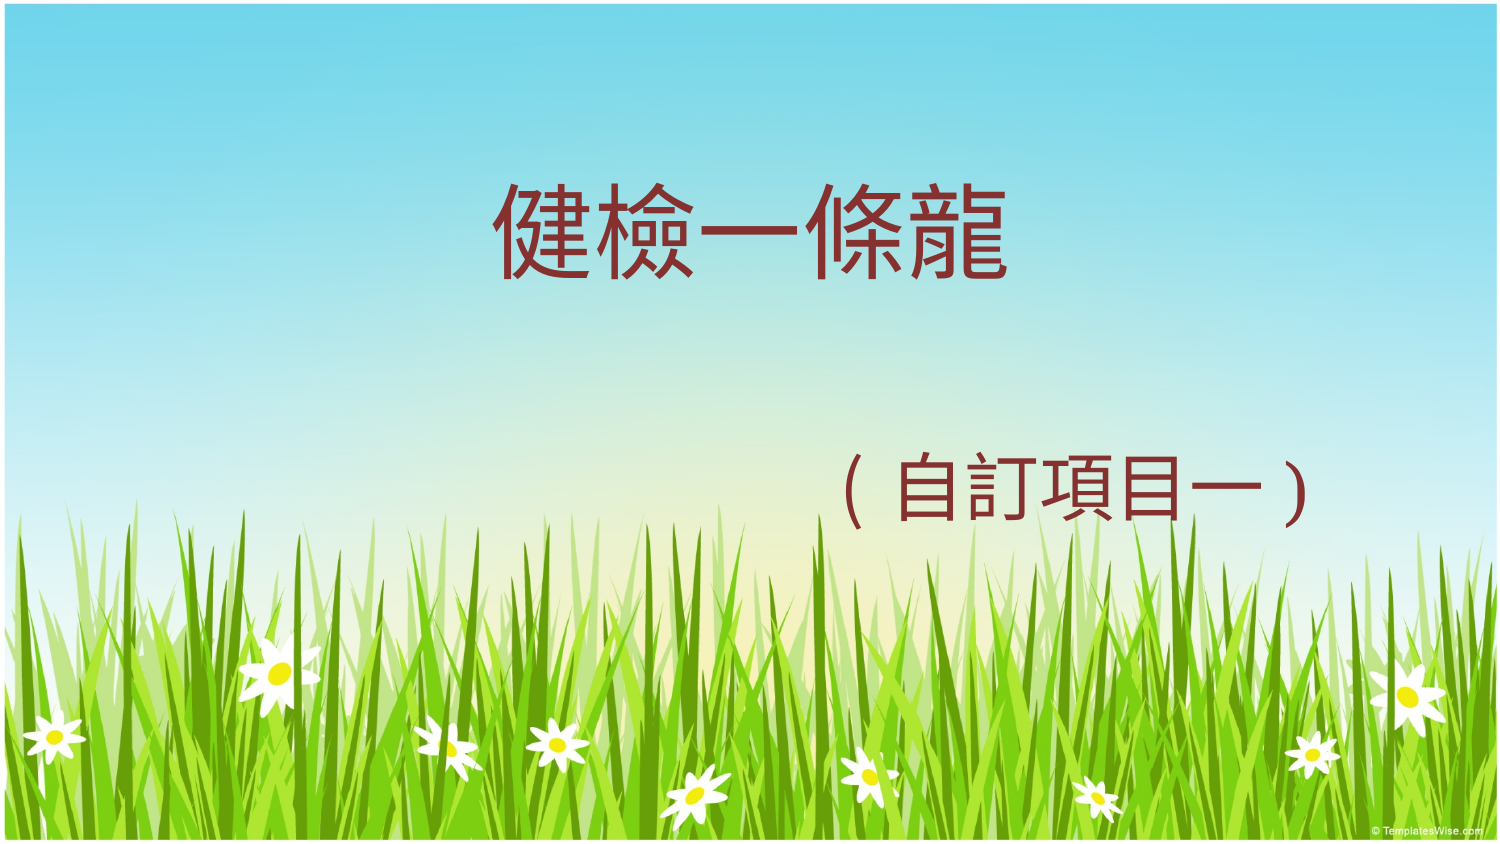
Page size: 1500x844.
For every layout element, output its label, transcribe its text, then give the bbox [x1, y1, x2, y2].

list 健檢一條龍 (自訂項目一) [159, 173, 1341, 552]
picture [0, 0, 1500, 844]
